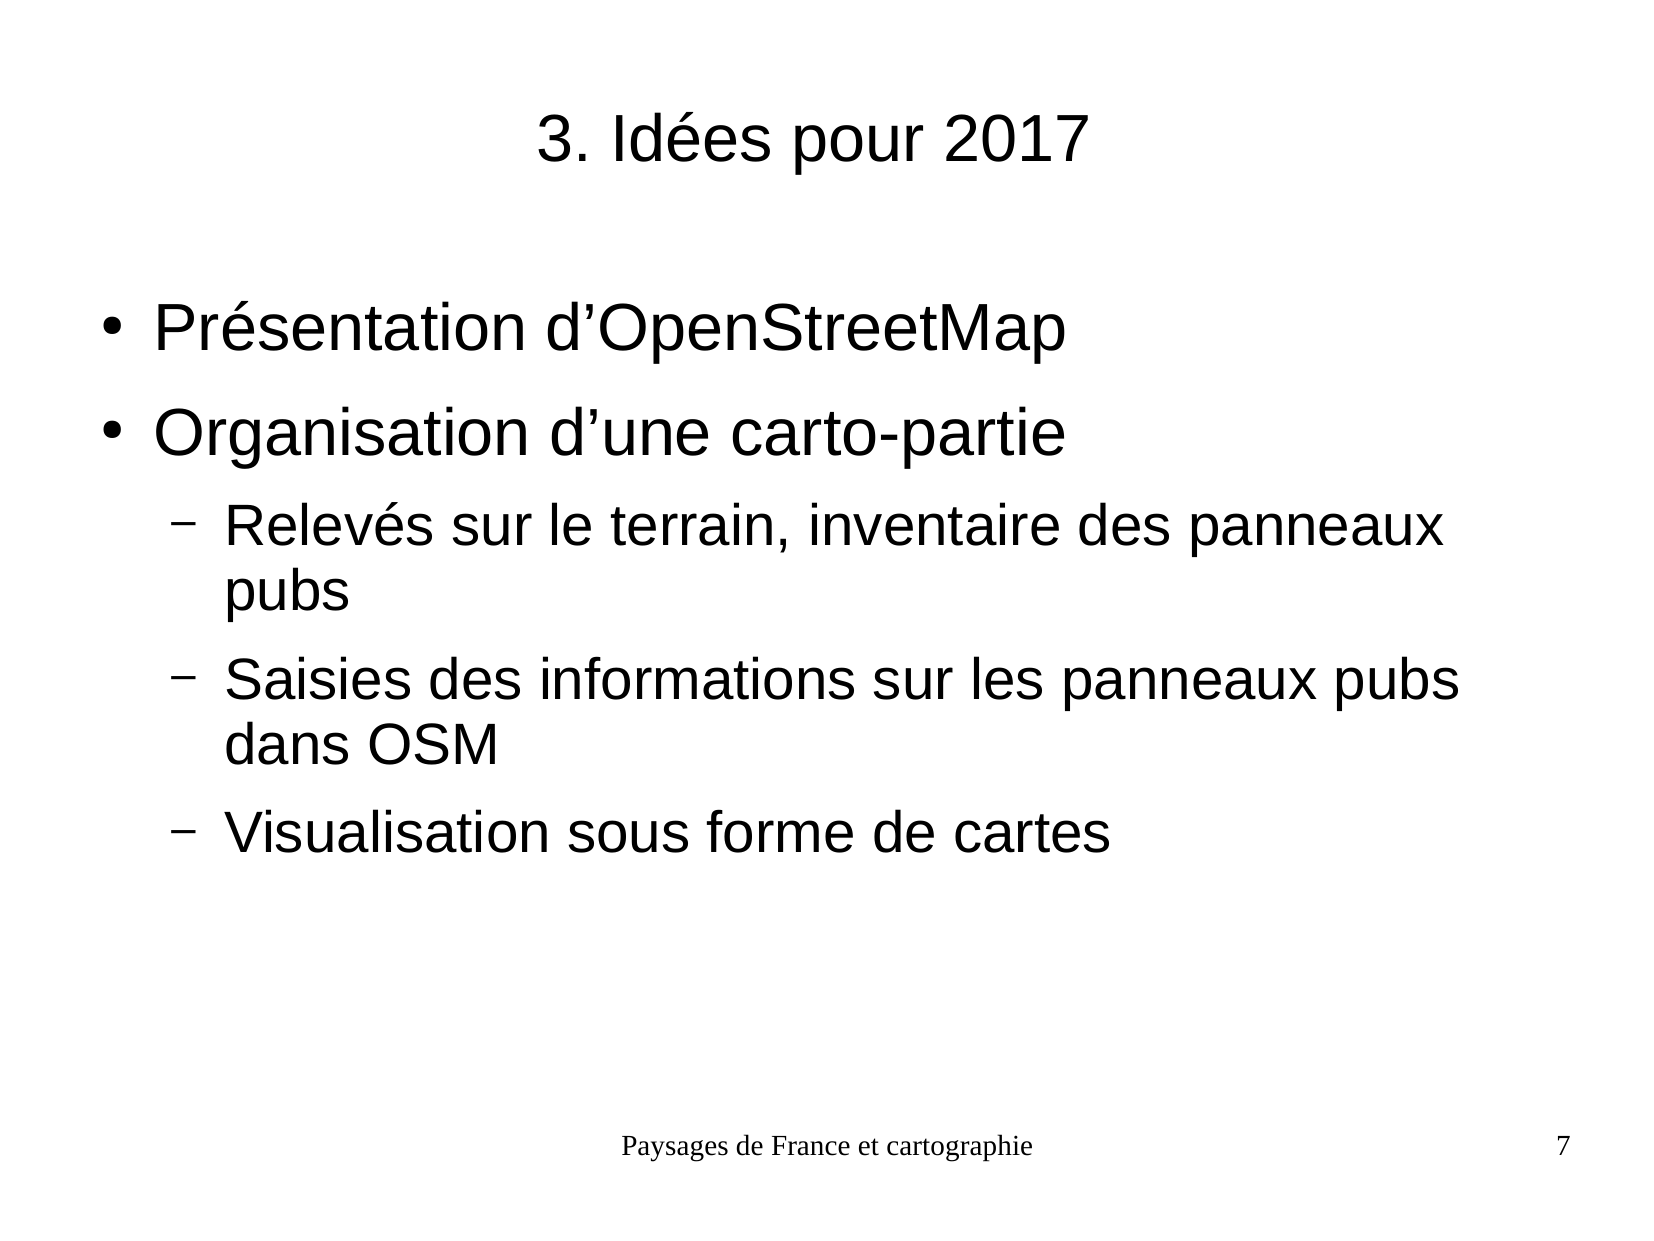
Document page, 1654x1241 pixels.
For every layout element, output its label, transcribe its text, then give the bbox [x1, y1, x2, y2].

list Présentation d’OpenStreetMap Organisation d’une carto-partie Relevés sur le terrain, inventaire des panneaux pubs Saisies des informations sur les panneaux pubs dans OSM Visualisation sous forme de cartes [82, 290, 1571, 1010]
title 3. Idées pour 2017 [82, 49, 1571, 211]
